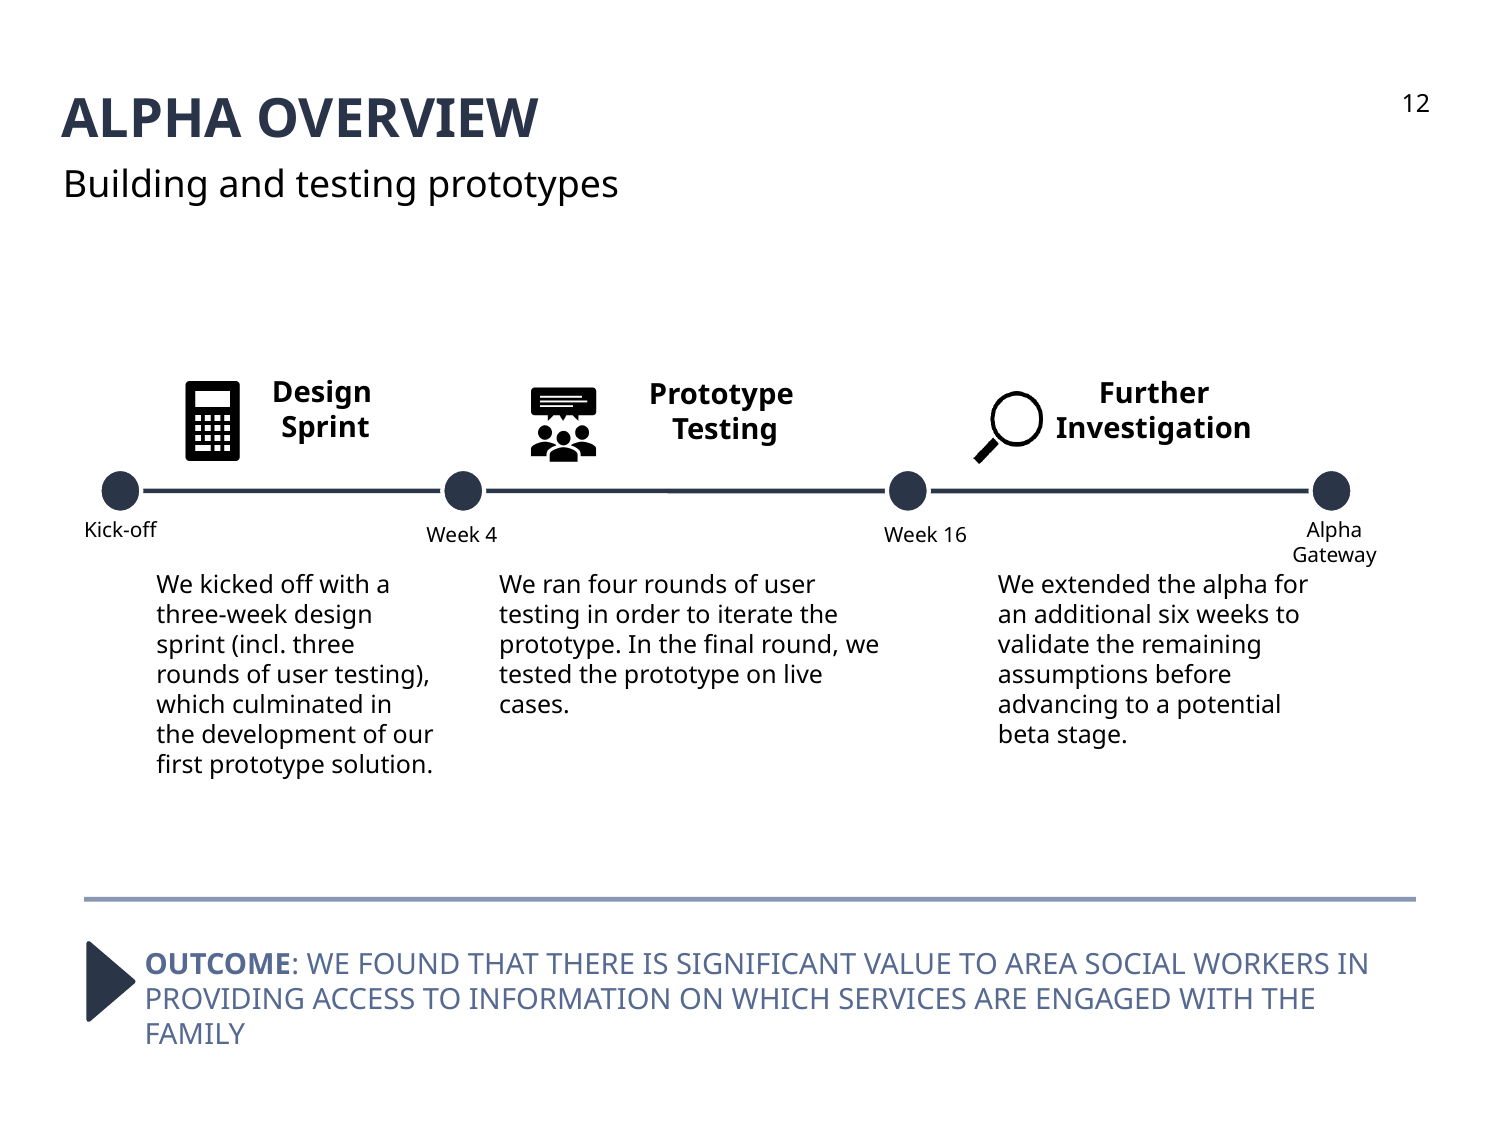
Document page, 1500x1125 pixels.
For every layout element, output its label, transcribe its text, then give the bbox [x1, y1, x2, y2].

slide_number <number> [1388, 87, 1431, 148]
text_box Prototype Testing [600, 367, 851, 460]
picture [973, 391, 1043, 464]
text_box Building and testing prototypes [47, 158, 1439, 206]
picture [520, 380, 606, 469]
text_box ALPHA OVERVIEW [61, 78, 1500, 153]
text_box Week 4 [416, 521, 508, 547]
text_box We extended the alpha for an additional six weeks to validate the remaining assumptions before advancing to a potential beta stage. [982, 561, 1326, 728]
text_box [99, 468, 1353, 513]
text_box Alpha Gateway [1268, 516, 1401, 567]
text_box We kicked off with a three-week design sprint (incl. three rounds of user testing), which culminated in the development of our first prototype solution. [141, 560, 453, 758]
picture [166, 373, 259, 470]
text_box Week 16 [862, 521, 989, 547]
text_box Kick-off [74, 516, 167, 542]
text_box We ran four rounds of user testing in order to iterate the prototype. In the final round, we tested the prototype on live cases. [484, 560, 910, 706]
text_box Further Investigation [1014, 366, 1295, 459]
text_box OUTCOME: WE FOUND THAT THERE IS SIGNIFICANT VALUE TO AREA SOCIAL WORKERS IN PROVIDING ACCESS TO INFORMATION ON WHICH SERVICES ARE ENGAGED WITH THE FAMILY [144, 945, 1398, 1051]
text_box [88, 943, 134, 1020]
text_box Design Sprint [237, 365, 414, 457]
